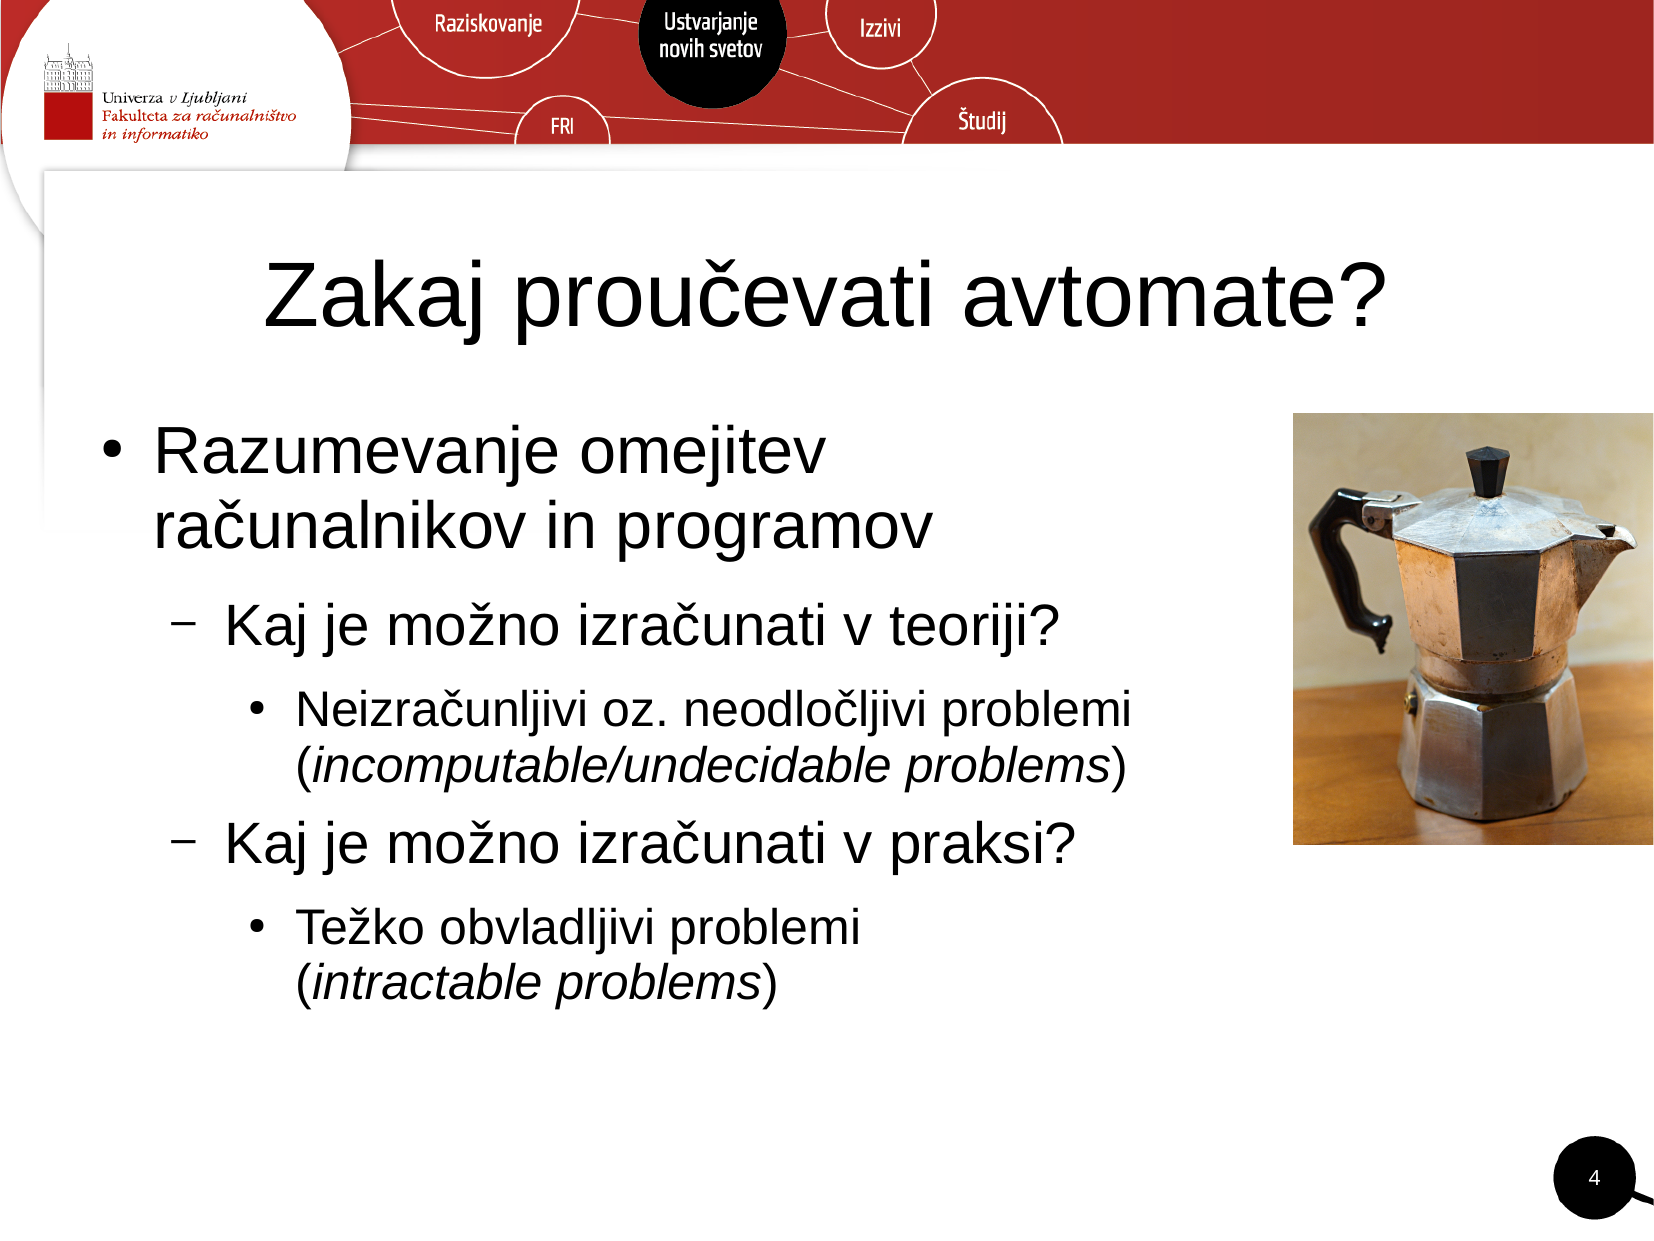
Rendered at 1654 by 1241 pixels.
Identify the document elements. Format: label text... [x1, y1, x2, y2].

text_box <številka> [1553, 1145, 1636, 1212]
picture [0, 0, 1654, 1241]
title Zakaj proučevati avtomate? [82, 191, 1571, 399]
list Razumevanje omejitev računalnikov in programov Kaj je možno izračunati v teoriji? Neizračunljivi oz. neodločljivi problemi (incomputable/undecidable problems) Kaj je možno izračunati v praksi? Težko obvladljivi problemi (intractable problems) [82, 413, 1538, 1010]
